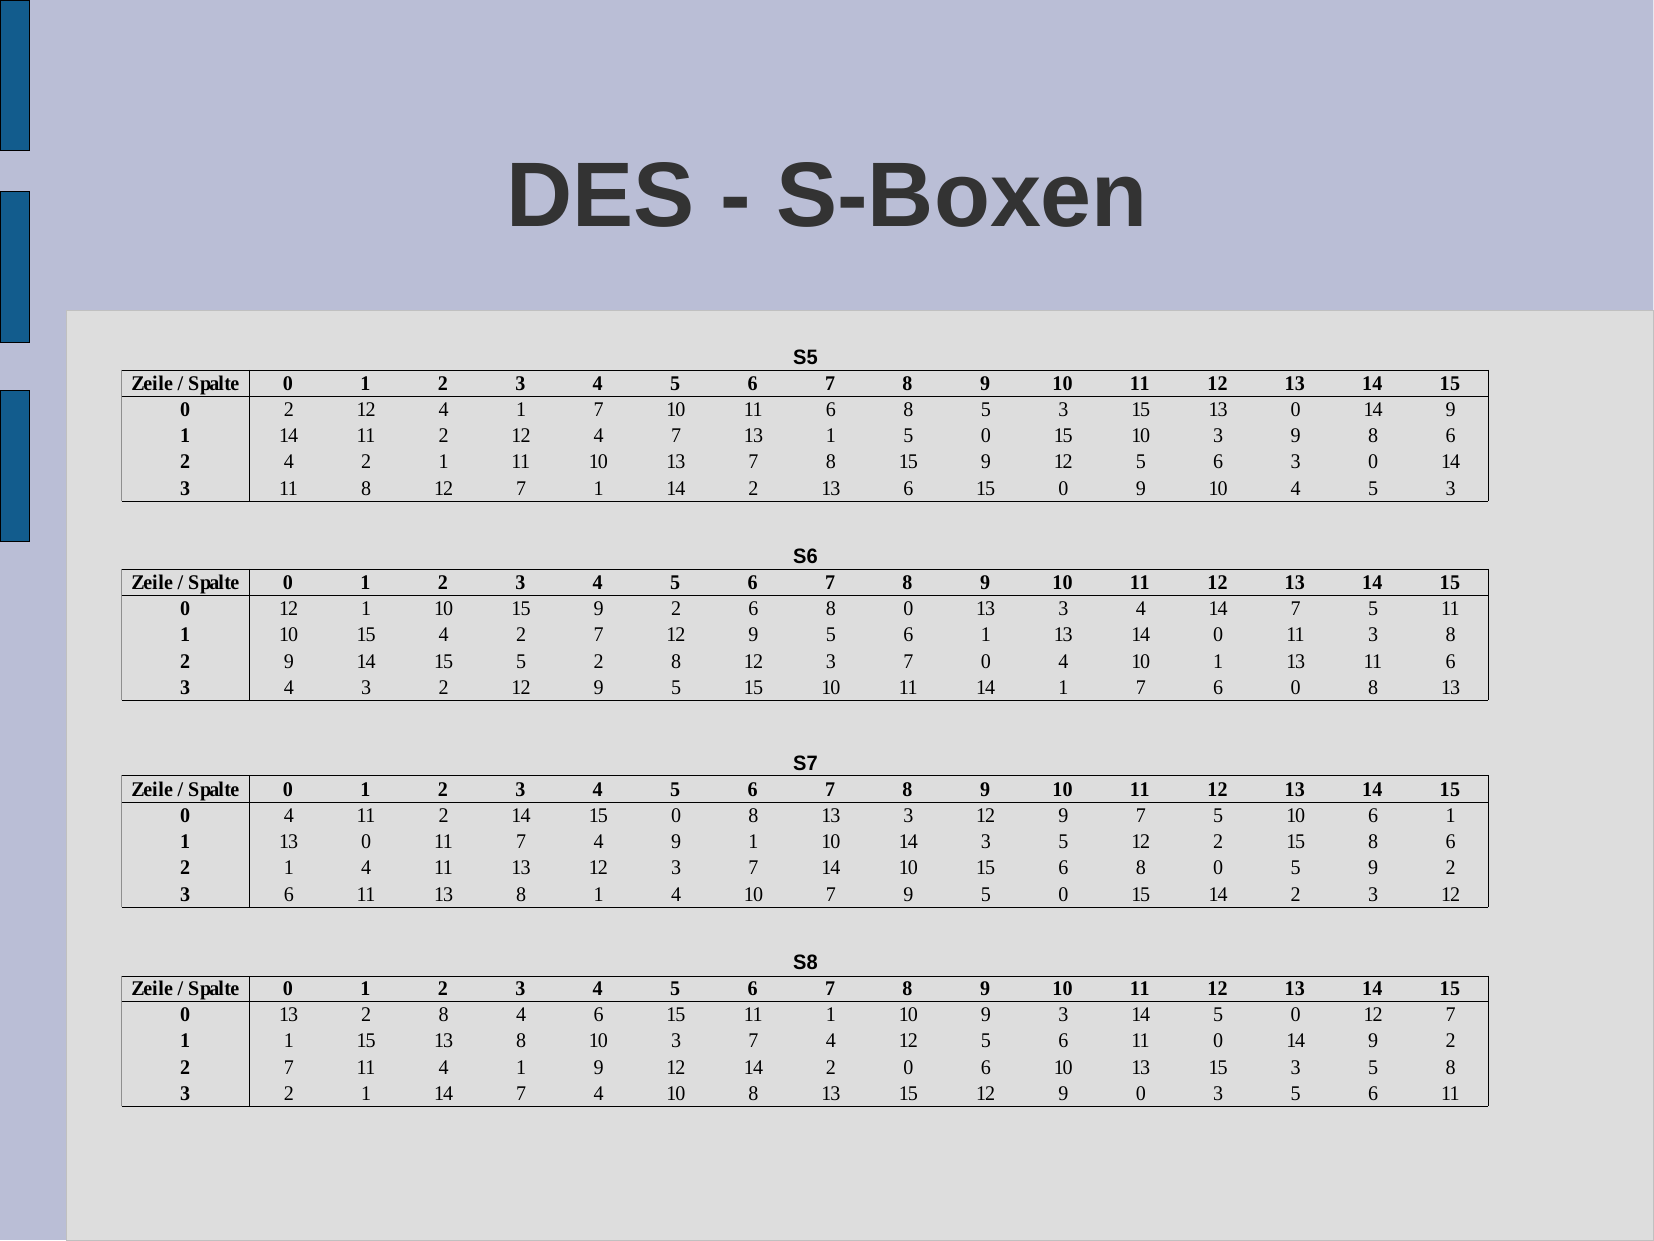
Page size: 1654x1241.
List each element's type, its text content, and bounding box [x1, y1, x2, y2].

title DES - S-Boxen [121, 91, 1534, 299]
chart [121, 344, 1620, 1135]
